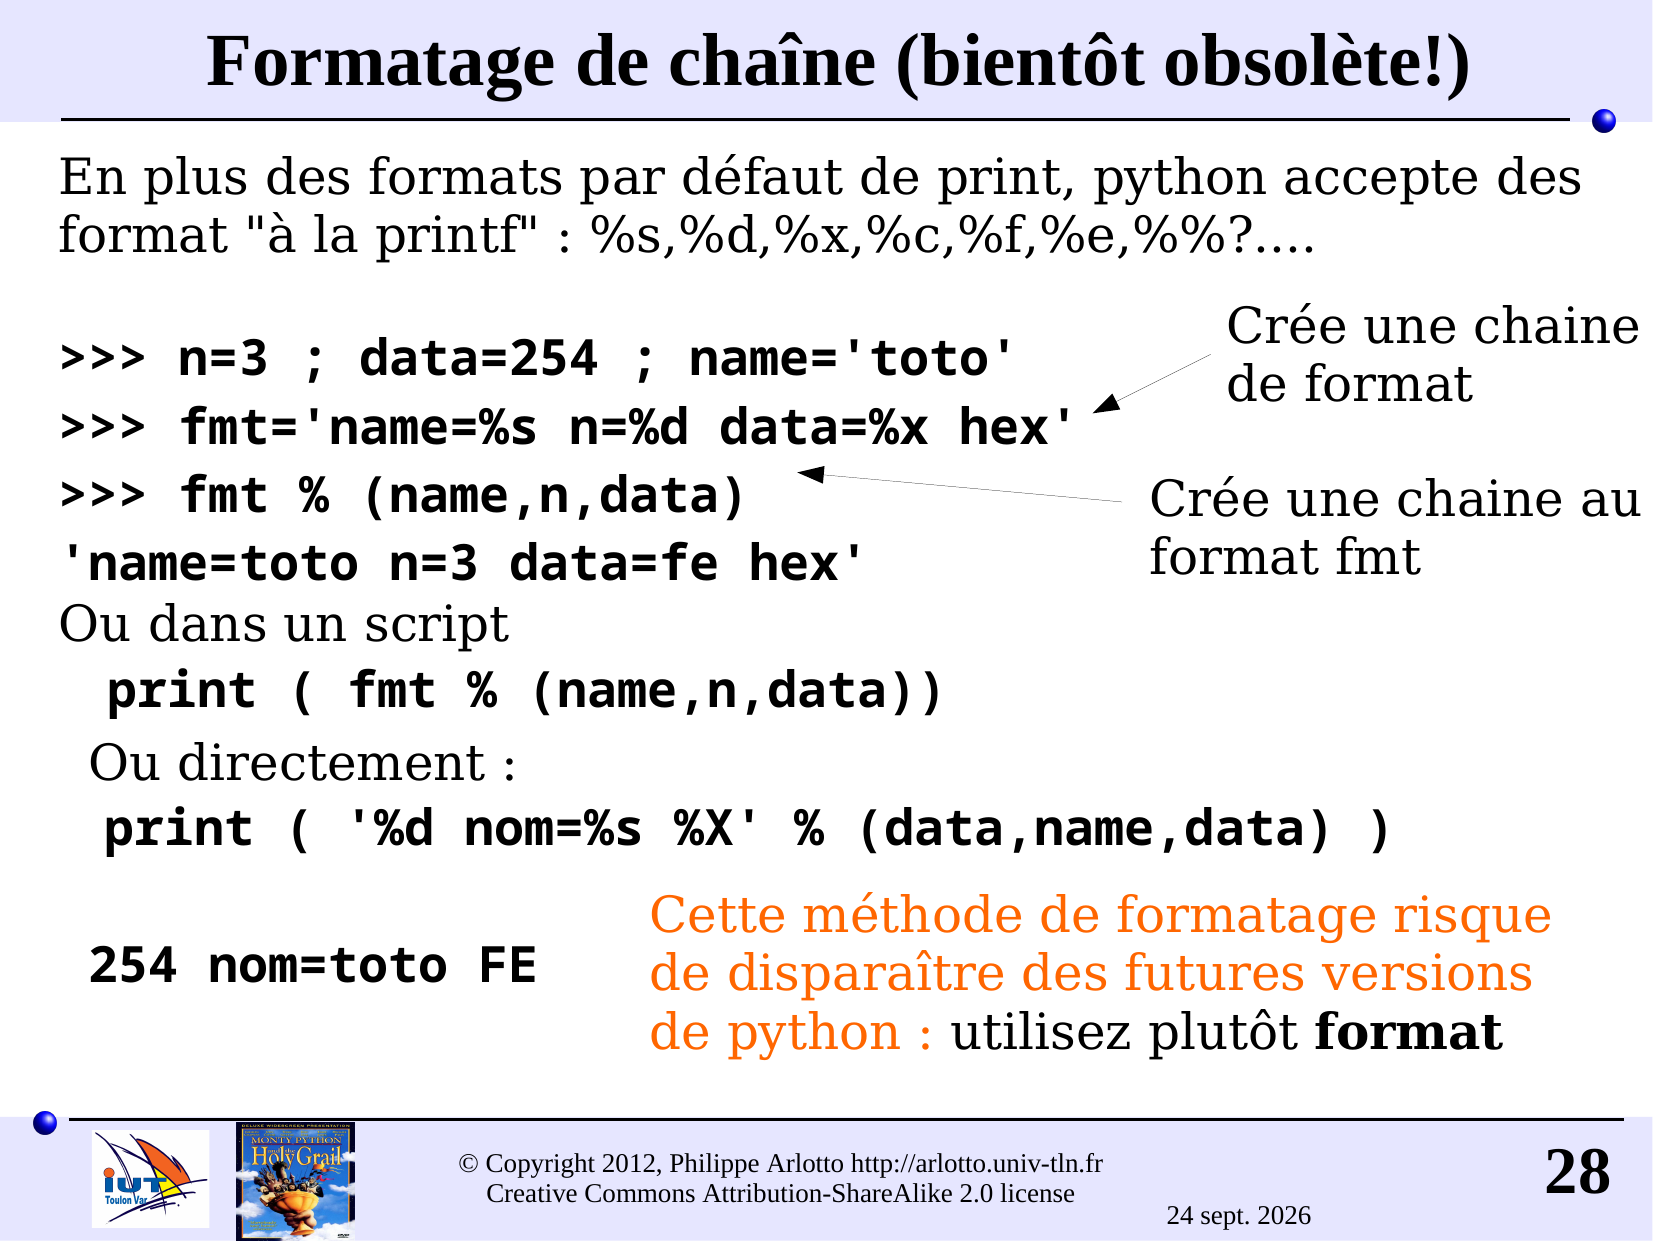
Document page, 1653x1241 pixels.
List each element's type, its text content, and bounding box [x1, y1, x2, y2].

text_box Ou directement : print ( '%d nom=%s %X' % (data,name,data) ) 254 nom=toto FE [88, 733, 1395, 973]
text_box Crée une chaine au format fmt [1149, 469, 1643, 588]
text_box Cette méthode de formatage risque de disparaître des futures versions de python : utilisez plutôt format [649, 885, 1565, 1062]
text_box En plus des formats par défaut de print, python accepte des format "à la printf" : %s,%d,%x,%c,%f,%e,%%?.... >>> n=3 ; data=254 ; name='toto' >>> fmt='name=%s n=%d data=%x hex' >>> fmt % (name,n,data) 'name=toto n=3 data=fe hex' Ou dans un script print ( fmt % (name,n,data)) [59, 147, 1585, 798]
text_box Crée une chaine de format [1226, 296, 1642, 414]
title Formatage de chaîne (bientôt obsolète!) [95, 14, 1585, 107]
picture [236, 1122, 355, 1241]
